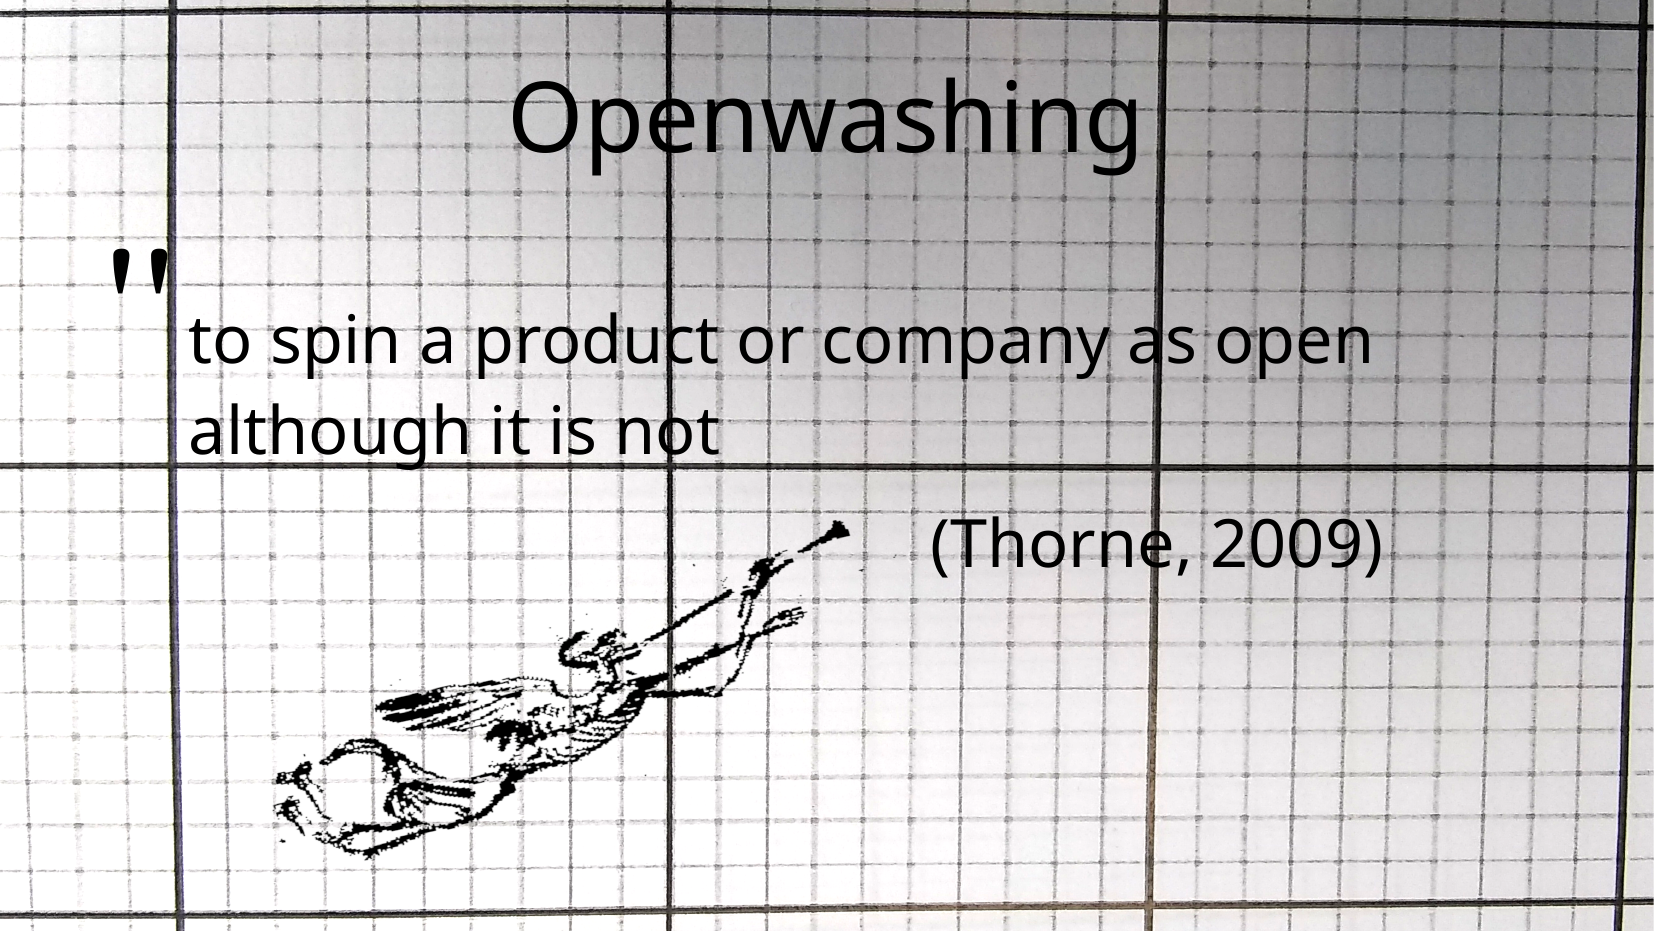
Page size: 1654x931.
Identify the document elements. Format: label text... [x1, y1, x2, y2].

title Openwashing [82, 37, 1571, 193]
list to spin a product or company as open although it is not (Thorne, 2009) [118, 292, 1607, 832]
picture [0, 0, 1654, 931]
